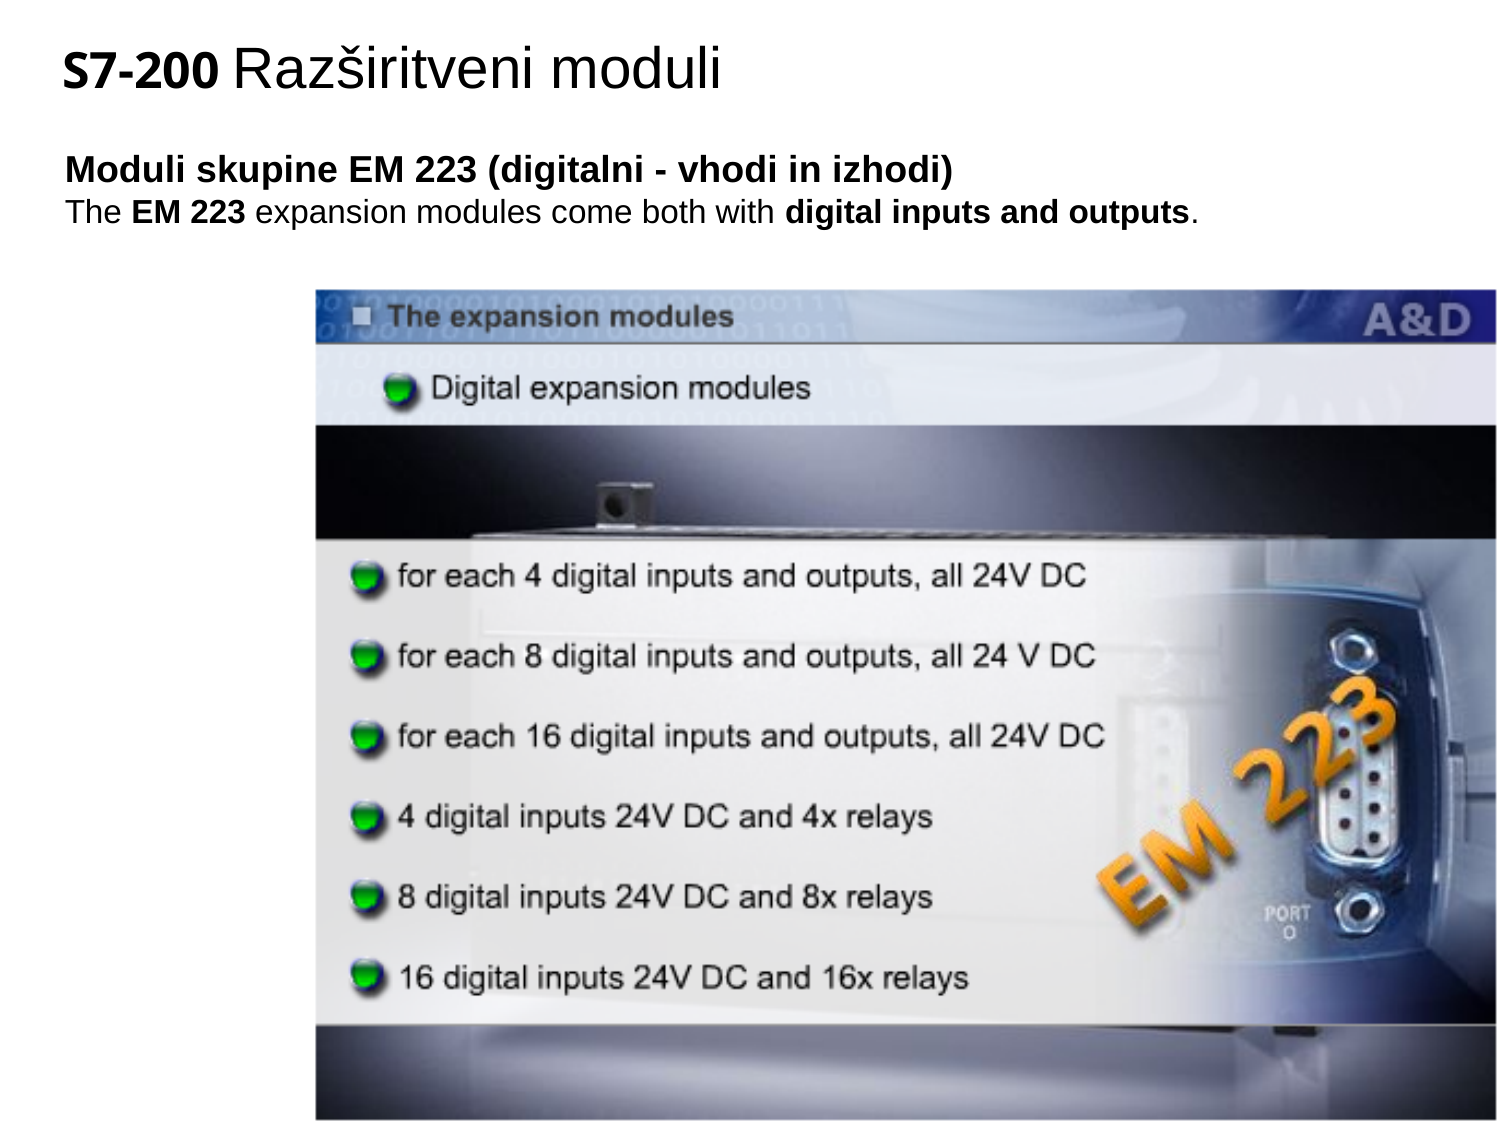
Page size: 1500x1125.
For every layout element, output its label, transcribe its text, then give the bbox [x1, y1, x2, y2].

text_box S7-200 Razširitveni moduli [47, 22, 739, 108]
picture [312, 286, 1500, 1125]
text_box Moduli skupine EM 223 (digitalni - vhodi in izhodi) The EM 223 expansion modules come both with digital inputs and outputs. [50, 137, 1463, 238]
